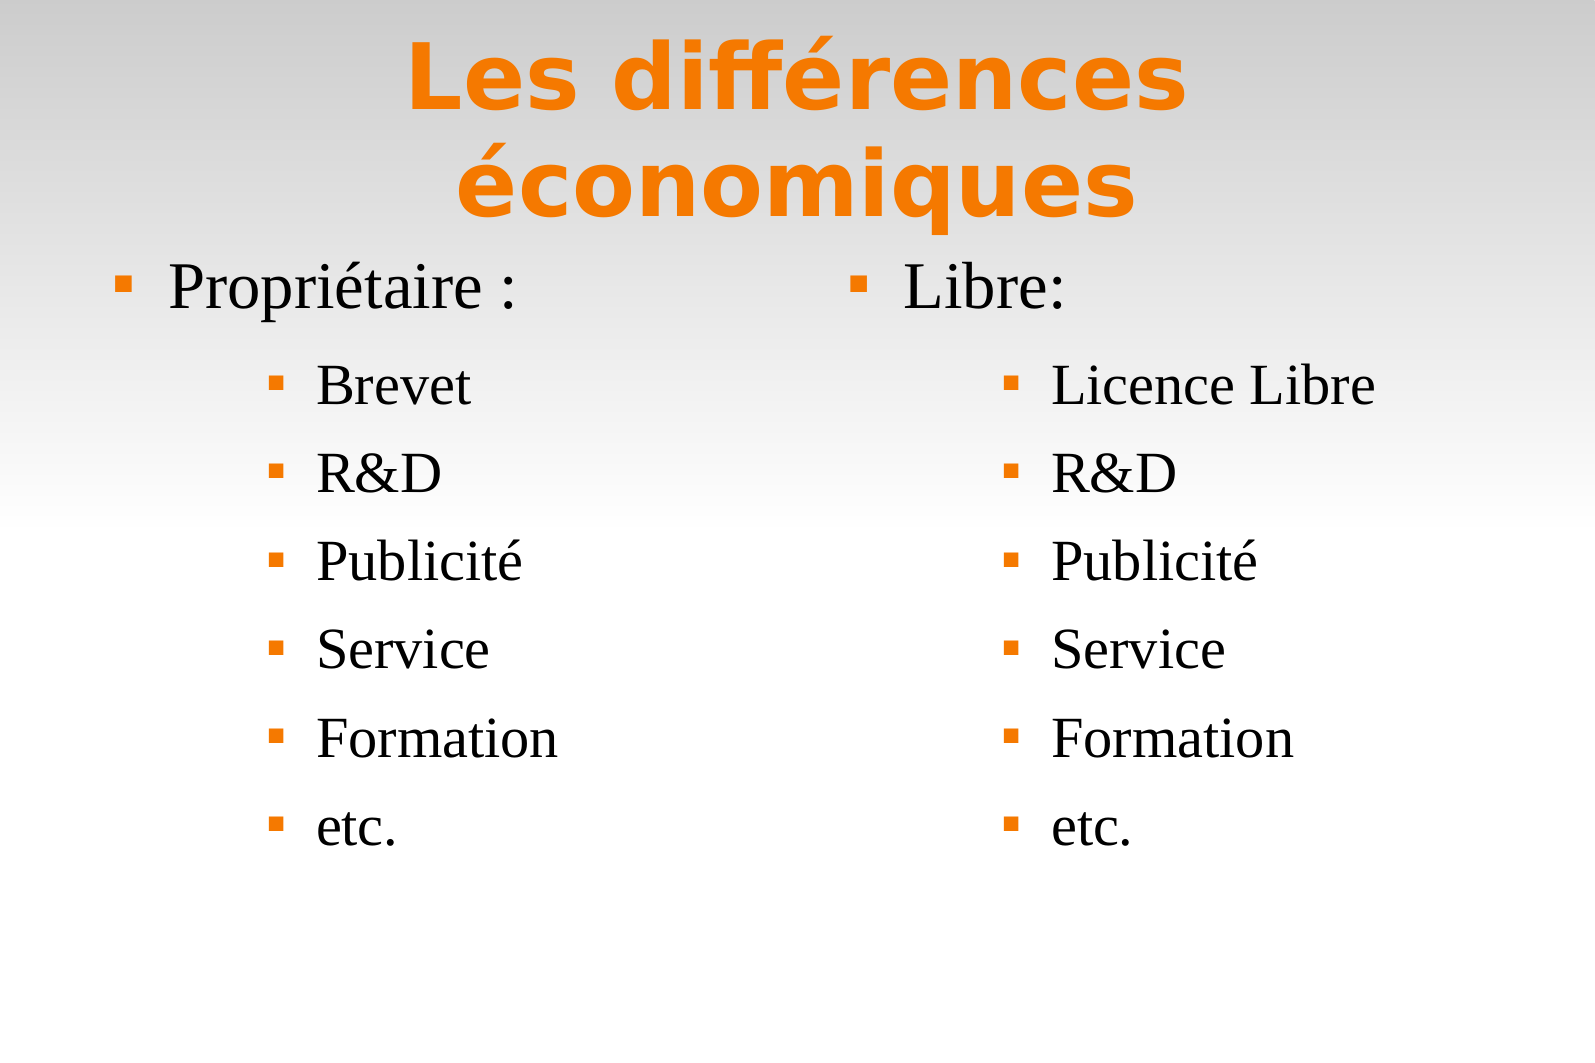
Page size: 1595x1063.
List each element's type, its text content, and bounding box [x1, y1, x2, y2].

list Propriétaire : Brevet R&D Publicité Service Formation etc. [79, 248, 780, 962]
title Les différences économiques [79, 24, 1515, 239]
list Libre: Licence Libre R&D Publicité Service Formation etc. [814, 248, 1516, 936]
